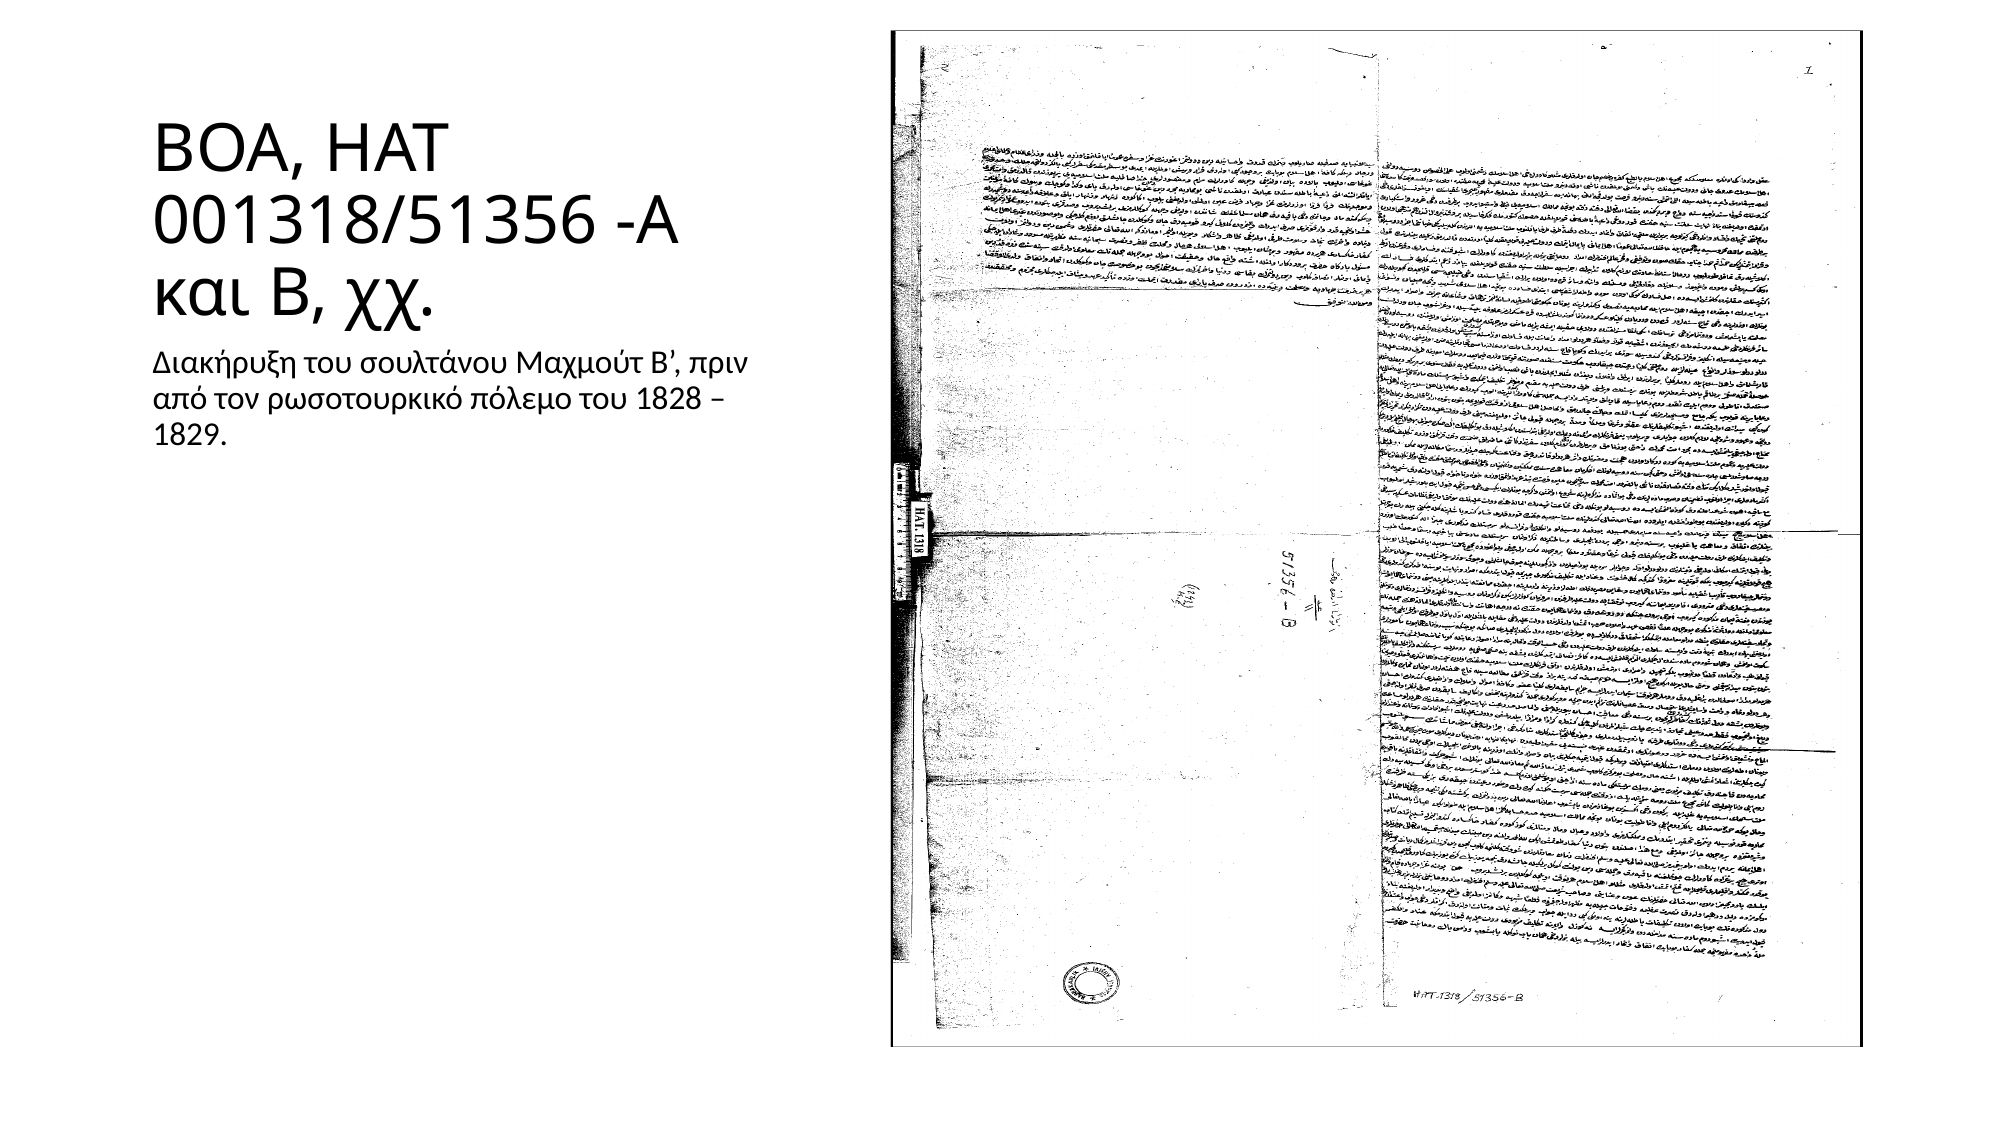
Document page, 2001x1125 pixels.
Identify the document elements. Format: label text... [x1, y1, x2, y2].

list Διακήρυξη του σουλτάνου Μαχμούτ Β’, πριν από τον ρωσοτουρκικό πόλεμο του 1828 – 1829. [137, 337, 783, 963]
title ΒΟΑ, ΗΑΤ 001318/51356 -Α και Β, χχ. [137, 75, 783, 337]
picture [890, 30, 1863, 1047]
